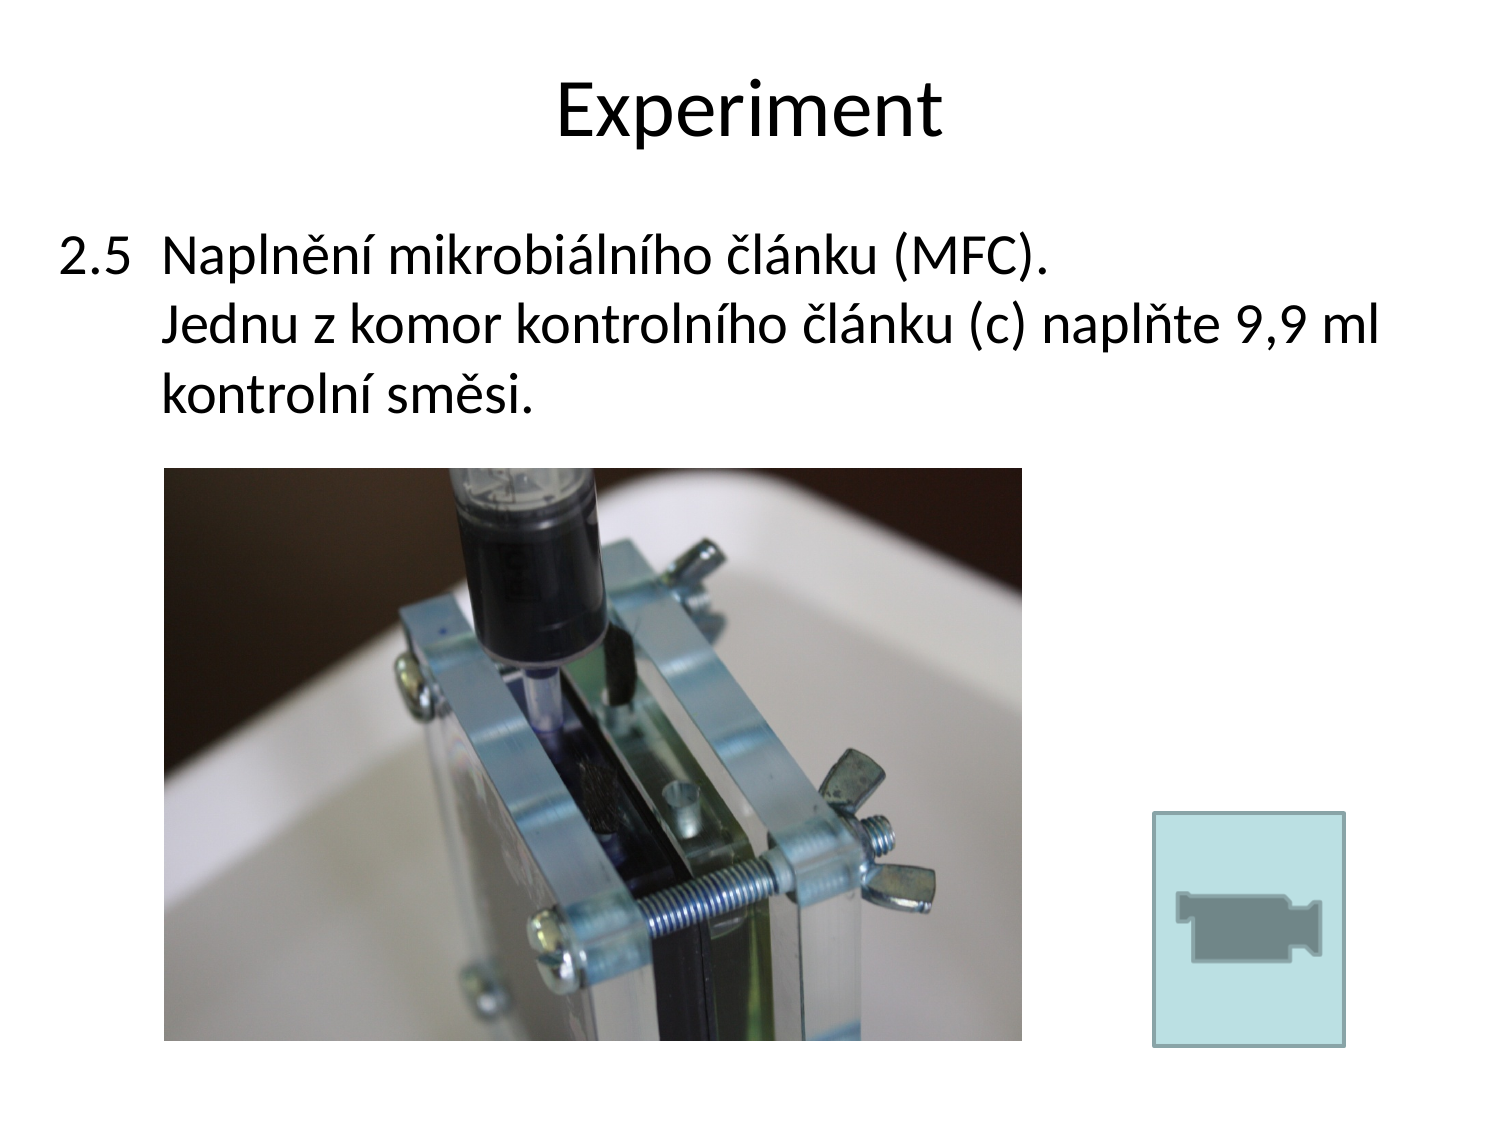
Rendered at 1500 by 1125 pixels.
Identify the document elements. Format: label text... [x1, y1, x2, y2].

picture [164, 468, 1022, 1041]
title Experiment [75, 45, 1426, 161]
picture [1151, 810, 1347, 1049]
text_box 2.5 Naplnění mikrobiálního článku (MFC). Jednu z komor kontrolního článku (c) naplňte 9,9 ml kontrolní směsi. [44, 208, 1492, 434]
